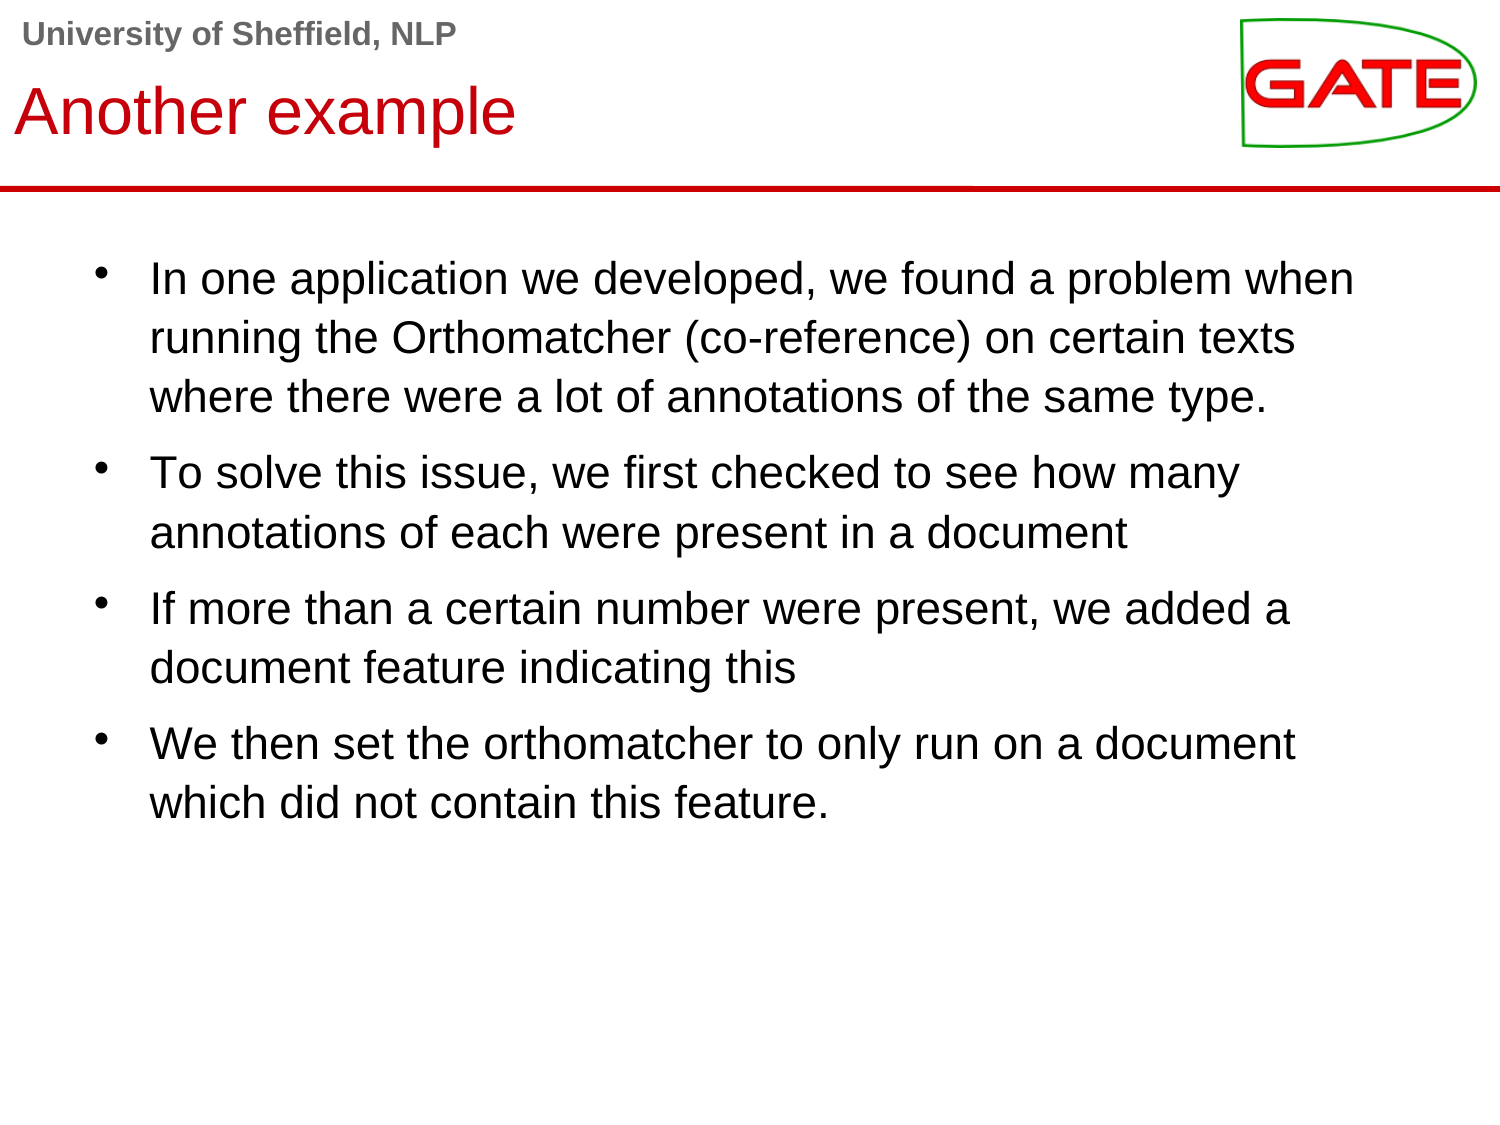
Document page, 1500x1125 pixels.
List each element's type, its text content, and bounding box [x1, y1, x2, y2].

picture [1240, 18, 1477, 148]
list In one application we developed, we found a problem when running the Orthomatcher (co-reference) on certain texts where there were a lot of annotations of the same type. To solve this issue, we first checked to see how many annotations of each were present in a document If more than a certain number were present, we added a document feature indicating this We then set the orthomatcher to only run on a document which did not contain this feature. [78, 236, 1418, 1119]
title Another example [0, 11, 1238, 205]
